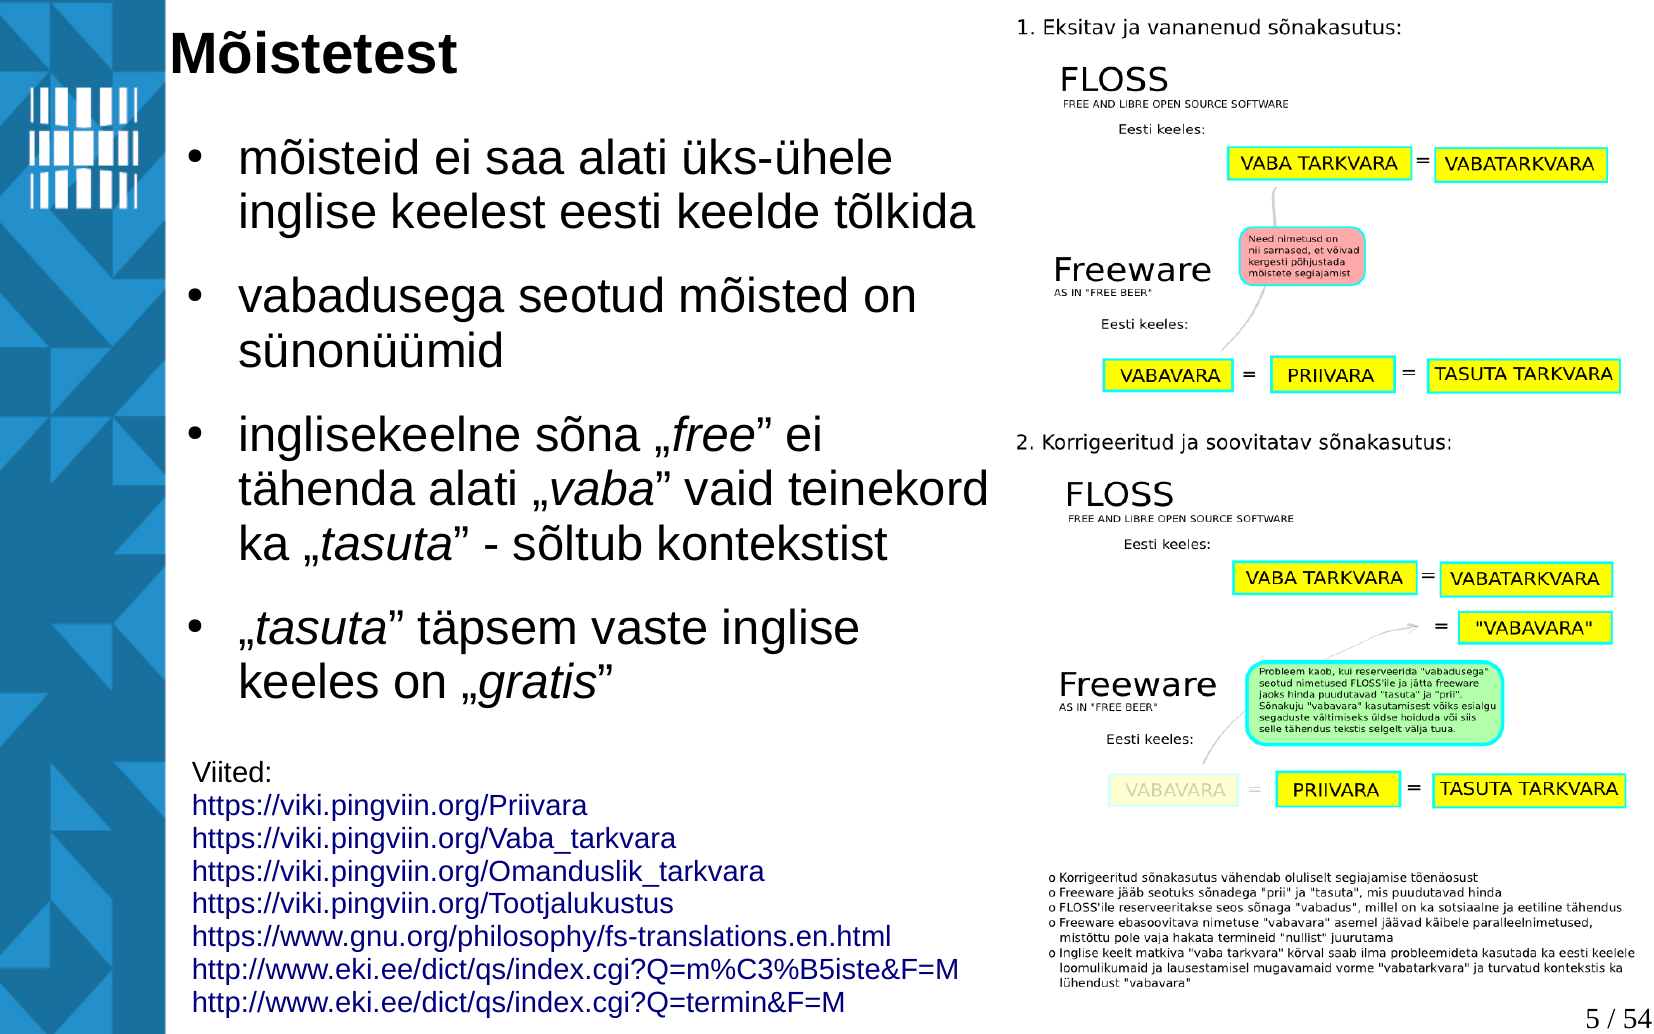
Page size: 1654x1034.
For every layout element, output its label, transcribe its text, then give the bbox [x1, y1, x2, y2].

list mõisteid ei saa alati üks-ühele inglise keelest eesti keelde tõlkida vabadusega seotud mõisted on sünonüümid inglisekeelne sõna „free” ei tähenda alati „vaba” vaid teinekord ka „tasuta” - sõltub kontekstist „tasuta” täpsem vaste inglise keeles on „gratis” [169, 129, 998, 756]
picture [998, 0, 1654, 1034]
text_box Viited: https://viki.pingviin.org/Priivara https://viki.pingviin.org/Vaba_tarkvara https://viki.pingviin.org/Omanduslik_tarkvara https://viki.pingviin.org/Tootjalukustus https://www.gnu.org/philosophy/fs-translations.en.html http://www.eki.ee/dict/qs/index.cgi?Q=m%C3%B5iste&F=M http://www.eki.ee/dict/qs/index.cgi?Q=termin&F=M [177, 748, 1016, 1027]
title Mõistetest [169, 11, 934, 95]
